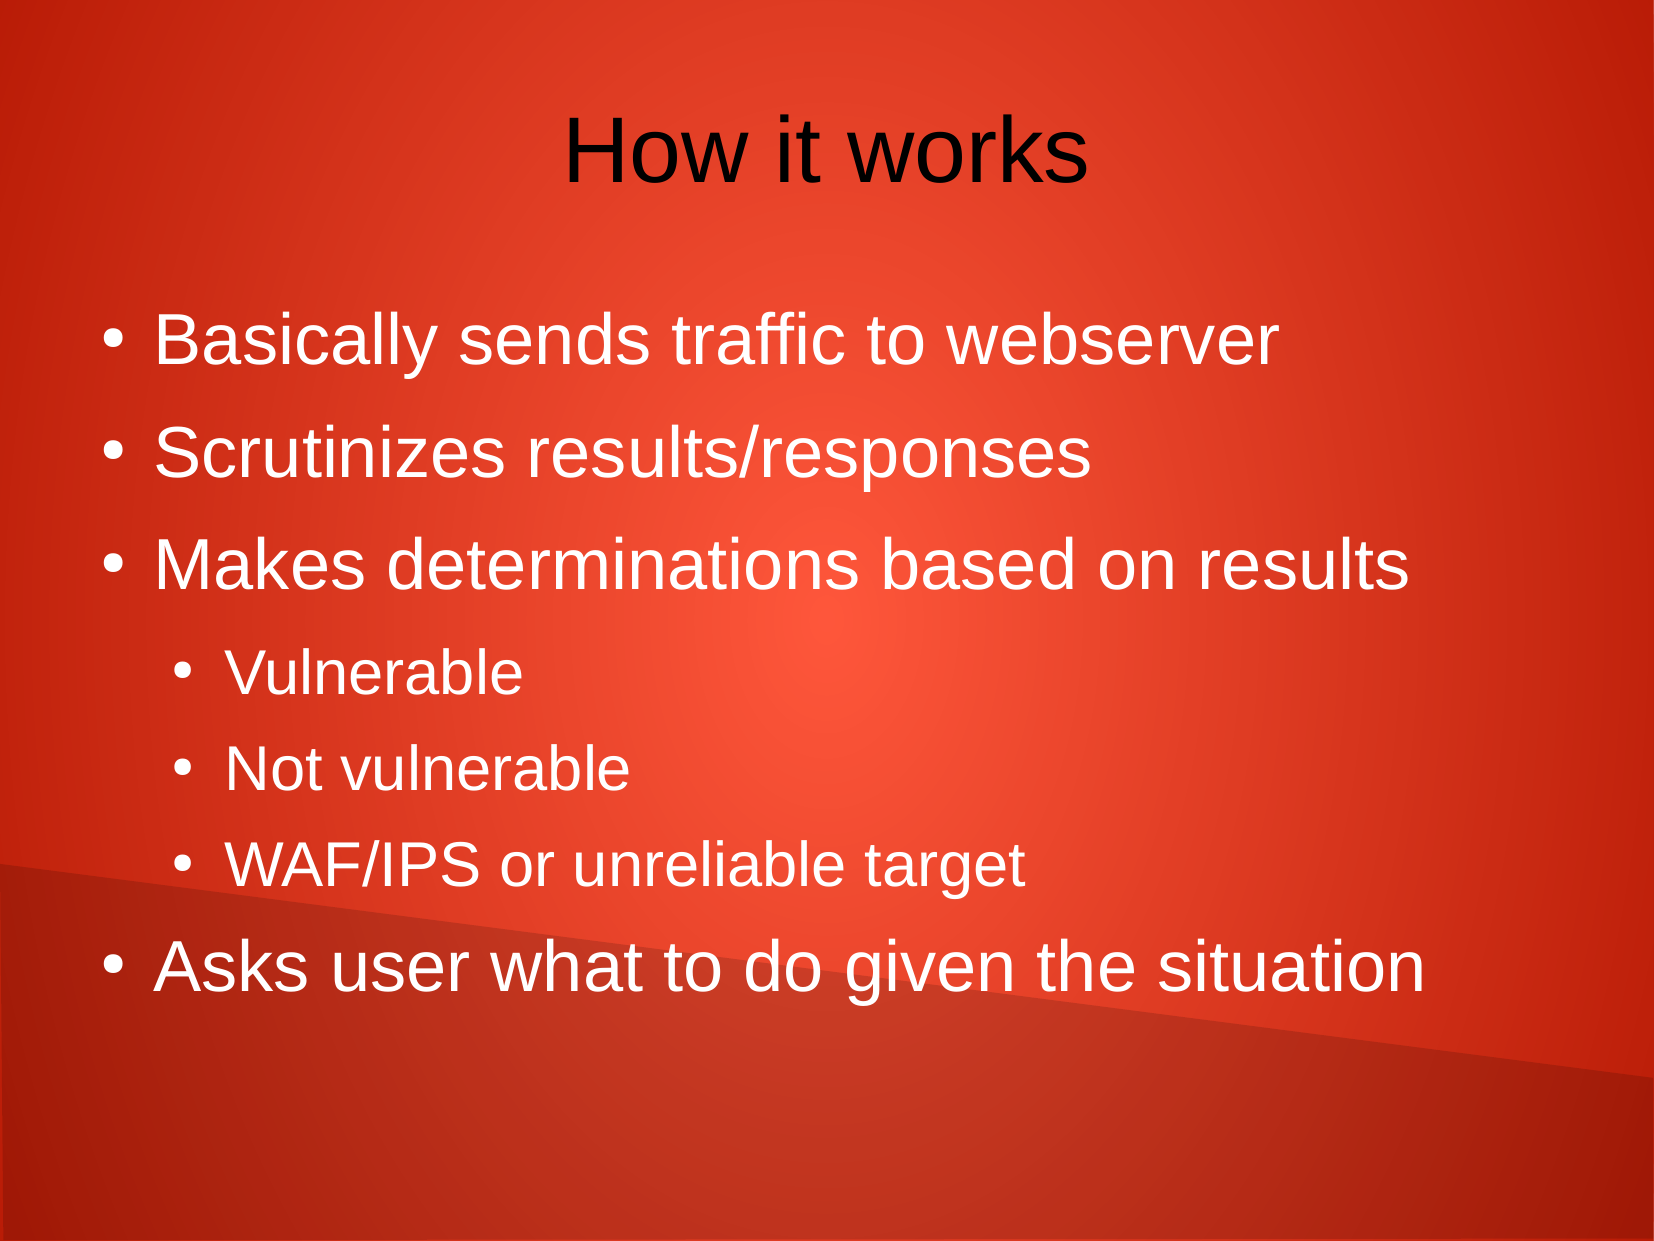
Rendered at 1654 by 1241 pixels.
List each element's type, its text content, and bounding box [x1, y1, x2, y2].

title How it works [82, 47, 1571, 252]
list Basically sends traffic to webserver Scrutinizes results/responses Makes determinations based on results Vulnerable Not vulnerable WAF/IPS or unreliable target Asks user what to do given the situation [82, 299, 1571, 1019]
